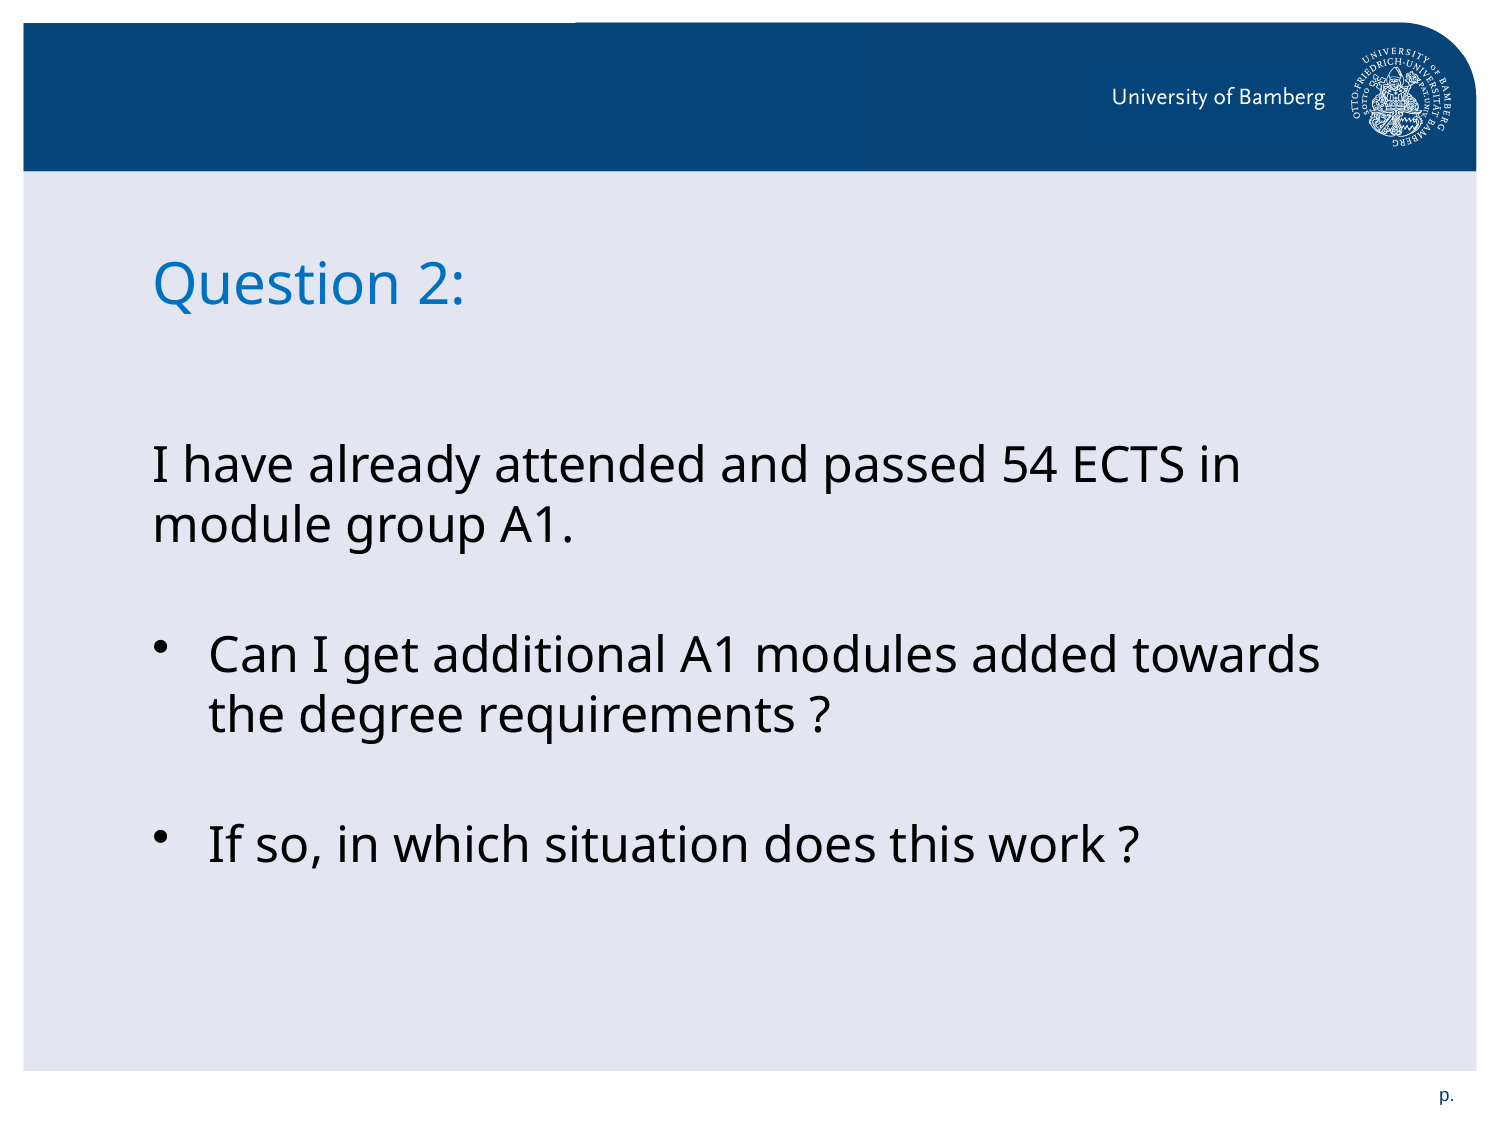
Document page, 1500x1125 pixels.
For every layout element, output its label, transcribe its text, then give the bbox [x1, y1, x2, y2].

list I have already attended and passed 54 ECTS in module group A1. Can I get additional A1 modules added towards the degree requirements ? If so, in which situation does this work ? [137, 425, 1363, 1008]
title Question 2: [137, 187, 1363, 375]
picture [0, 0, 1500, 1125]
